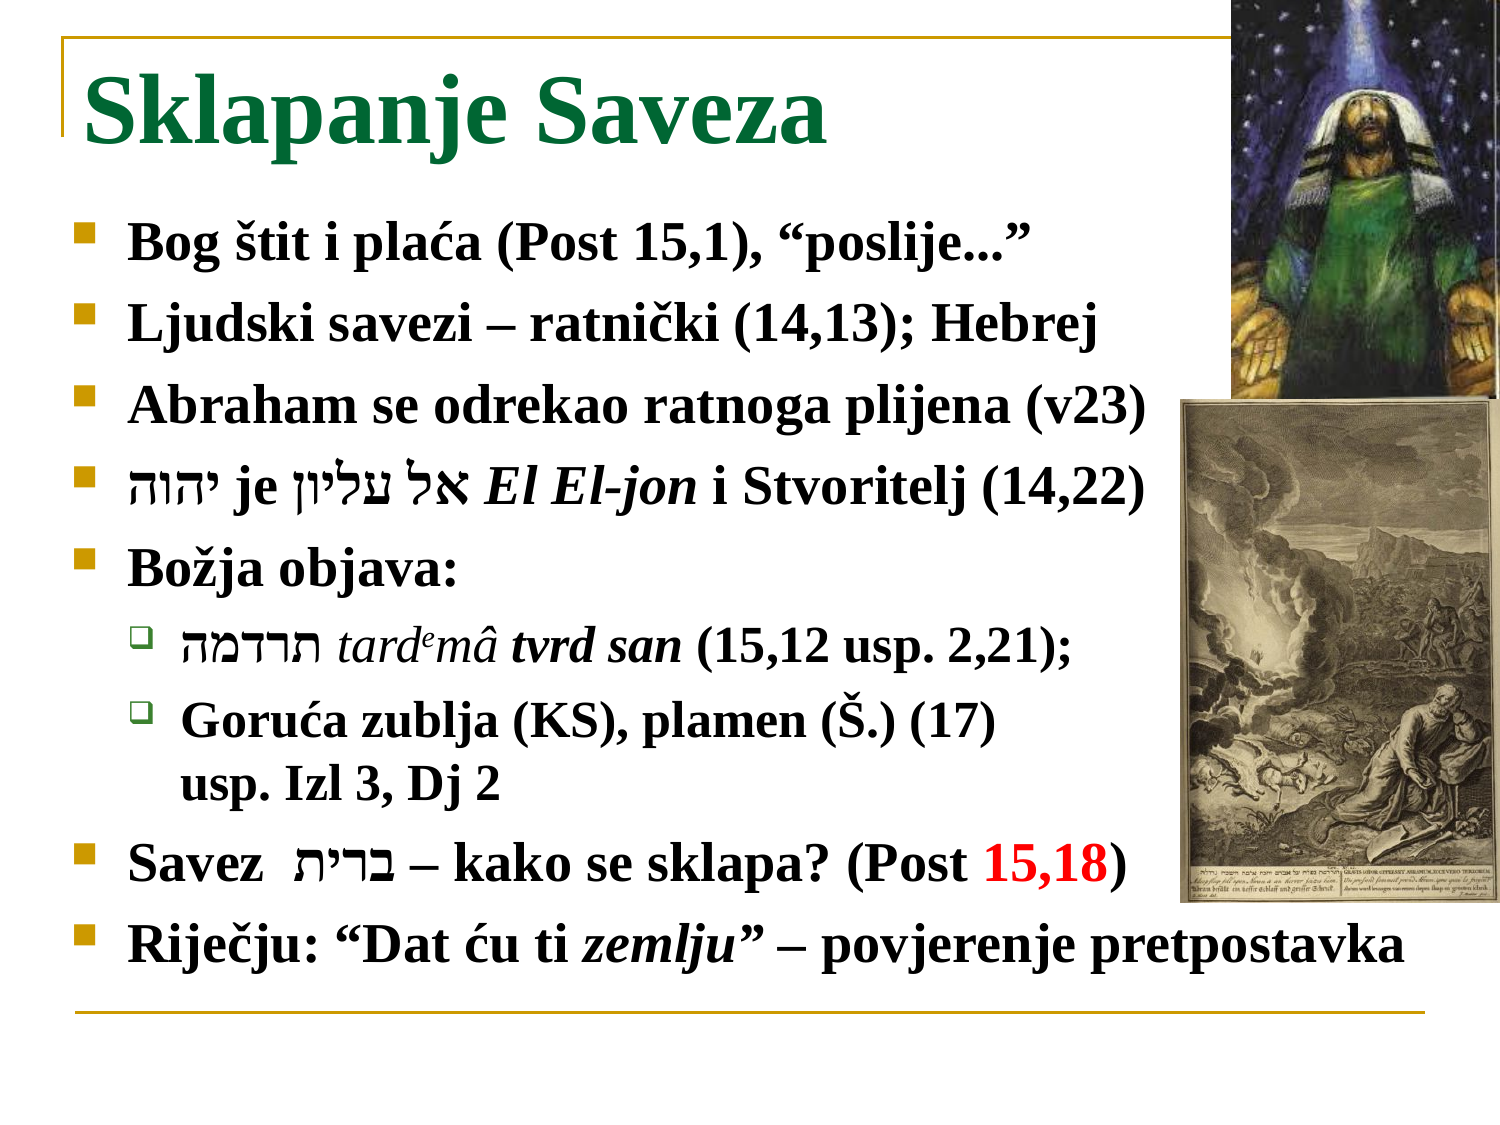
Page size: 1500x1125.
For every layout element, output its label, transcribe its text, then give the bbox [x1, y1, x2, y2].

list Bog štit i plaća (Post 15,1), “poslije...” Ljudski savezi – ratnički (14,13); Hebrej Abraham se odrekao ratnoga plijena (v23) יהוה je אל עליון El El-jon i Stvoritelj (14,22) Božja objava: תרדמה tardemâ tvrd san (15,12 usp. 2,21); Goruća zublja (KS), plamen (Š.) (17) usp. Izl 3, Dj 2 Savez ברית – kako se sklapa? (Post 15,18) Riječju: “Dat ću ti zemlju” – povjerenje pretpostavka [55, 196, 1500, 1013]
title Sklapanje Saveza [67, 29, 1231, 178]
picture [1180, 0, 1500, 903]
